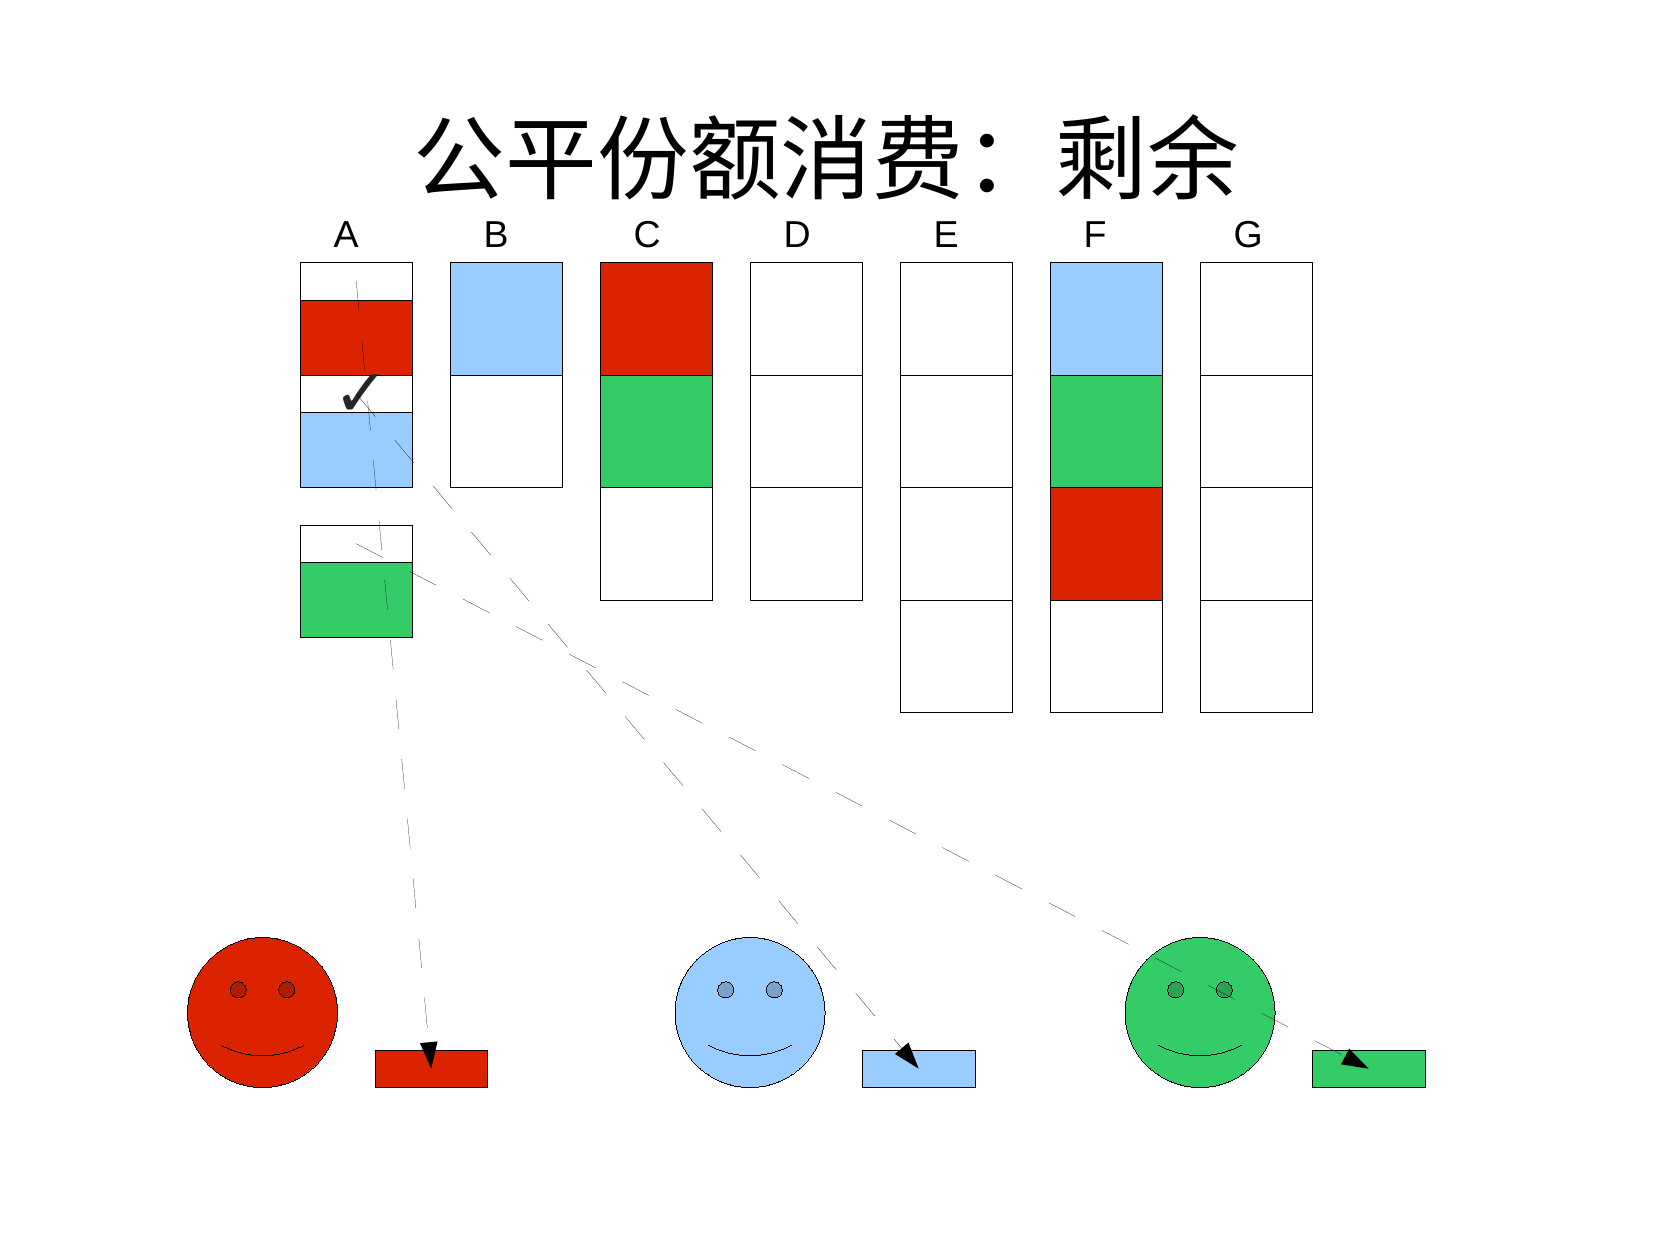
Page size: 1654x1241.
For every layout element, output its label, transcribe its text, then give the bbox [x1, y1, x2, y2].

text_box [900, 262, 1013, 713]
text_box [1200, 262, 1313, 713]
text_box [375, 1050, 488, 1088]
text_box [1312, 1050, 1426, 1088]
text_box [750, 262, 863, 601]
text_box [600, 262, 713, 601]
text_box ✓ [318, 337, 413, 431]
title 公平份额消费：剩余 [82, 49, 1571, 257]
text_box A [318, 206, 376, 264]
text_box C [618, 205, 675, 263]
text_box [450, 262, 563, 488]
text_box [675, 937, 826, 1088]
text_box [300, 262, 413, 488]
text_box [862, 1050, 976, 1088]
text_box [1125, 937, 1276, 1088]
text_box F [1068, 206, 1126, 264]
text_box [300, 525, 413, 638]
text_box [187, 937, 338, 1088]
text_box B [468, 206, 526, 264]
text_box E [918, 206, 975, 264]
text_box D [768, 205, 826, 263]
text_box [1050, 262, 1163, 713]
text_box G [1218, 205, 1276, 263]
